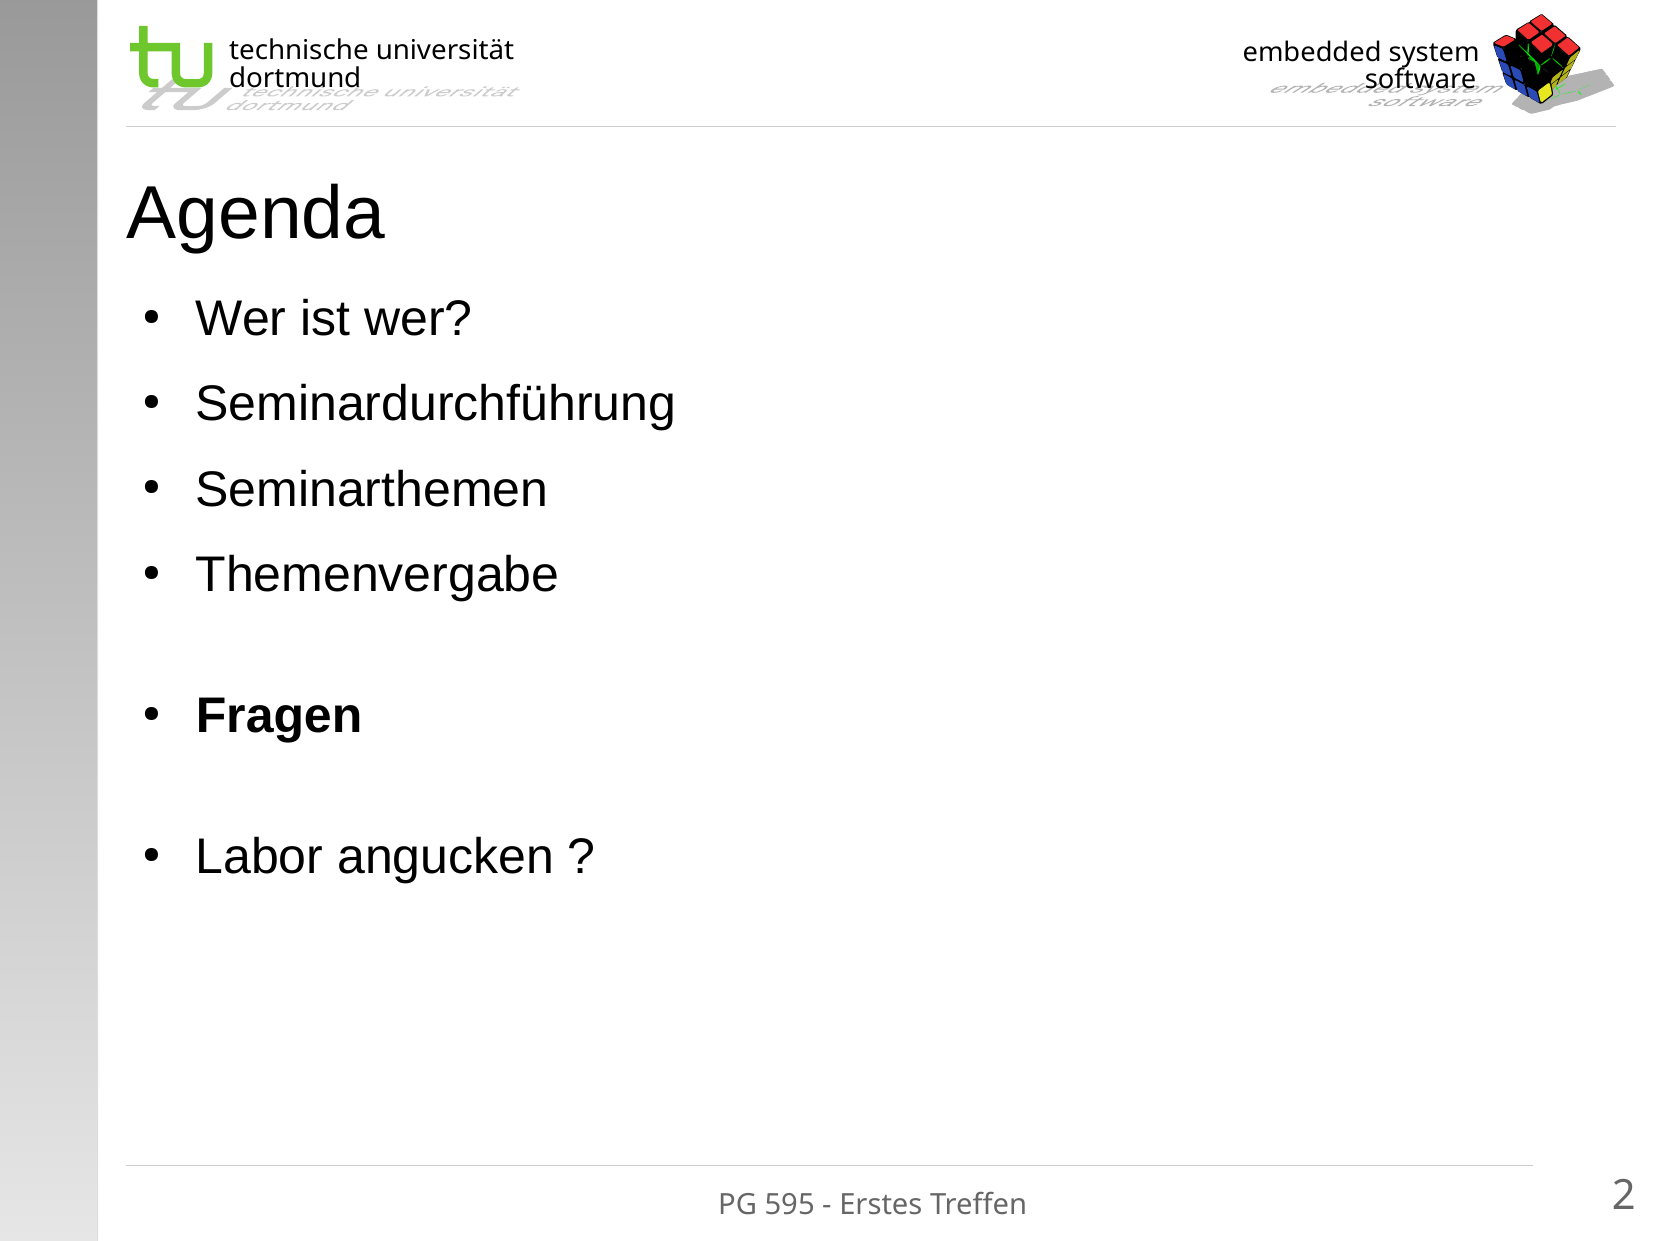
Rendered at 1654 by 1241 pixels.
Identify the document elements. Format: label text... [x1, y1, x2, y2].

title Agenda [126, 168, 1559, 257]
list Wer ist wer? Seminardurchführung Seminarthemen Themenvergabe Fragen Labor angucken ? [124, 290, 1628, 1010]
